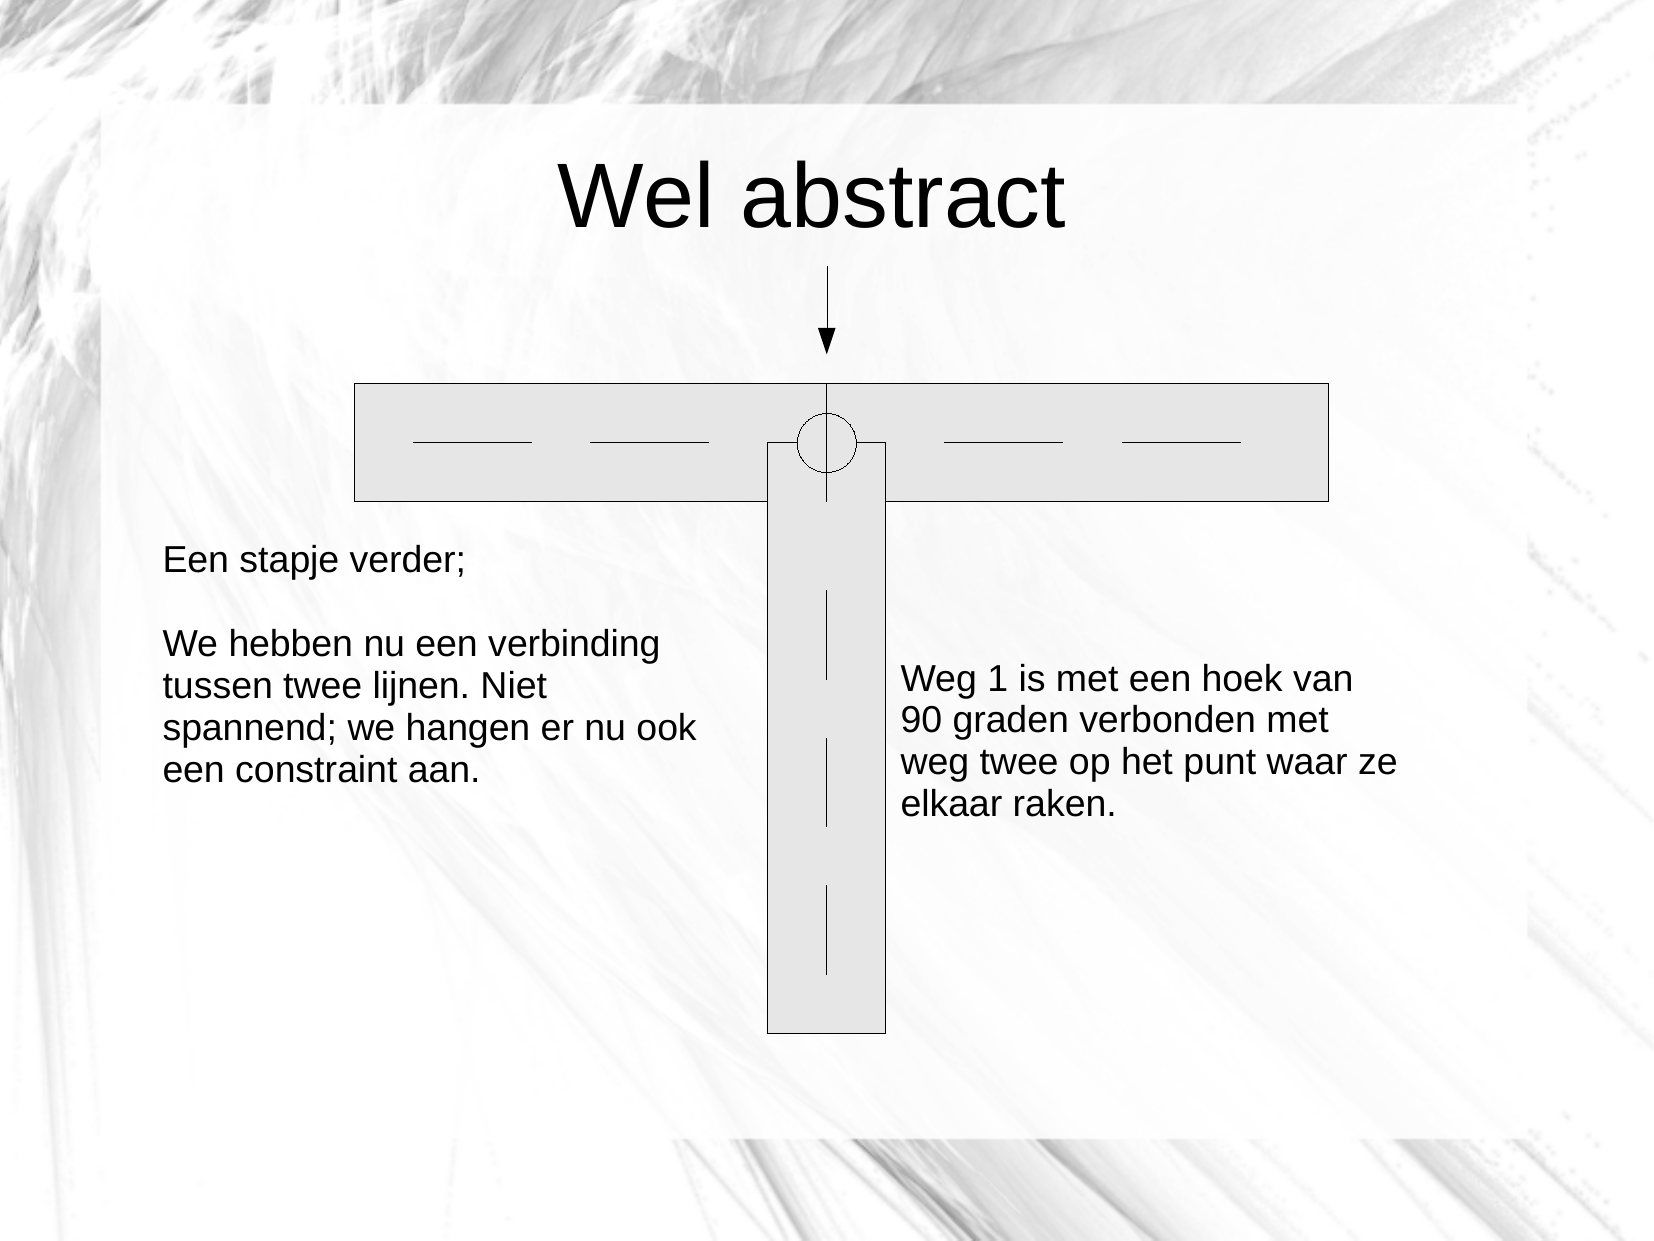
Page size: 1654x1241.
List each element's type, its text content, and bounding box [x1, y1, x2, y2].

text_box Weg 1 is met een hoek van 90 graden verbonden met weg twee op het punt waar ze elkaar raken. [885, 649, 1418, 833]
text_box Een stapje verder; We hebben nu een verbinding tussen twee lijnen. Niet spannend; we hangen er nu ook een constraint aan. [147, 531, 739, 799]
picture [0, 0, 1654, 1241]
text_box [354, 383, 1329, 1034]
title Wel abstract [118, 112, 1506, 281]
